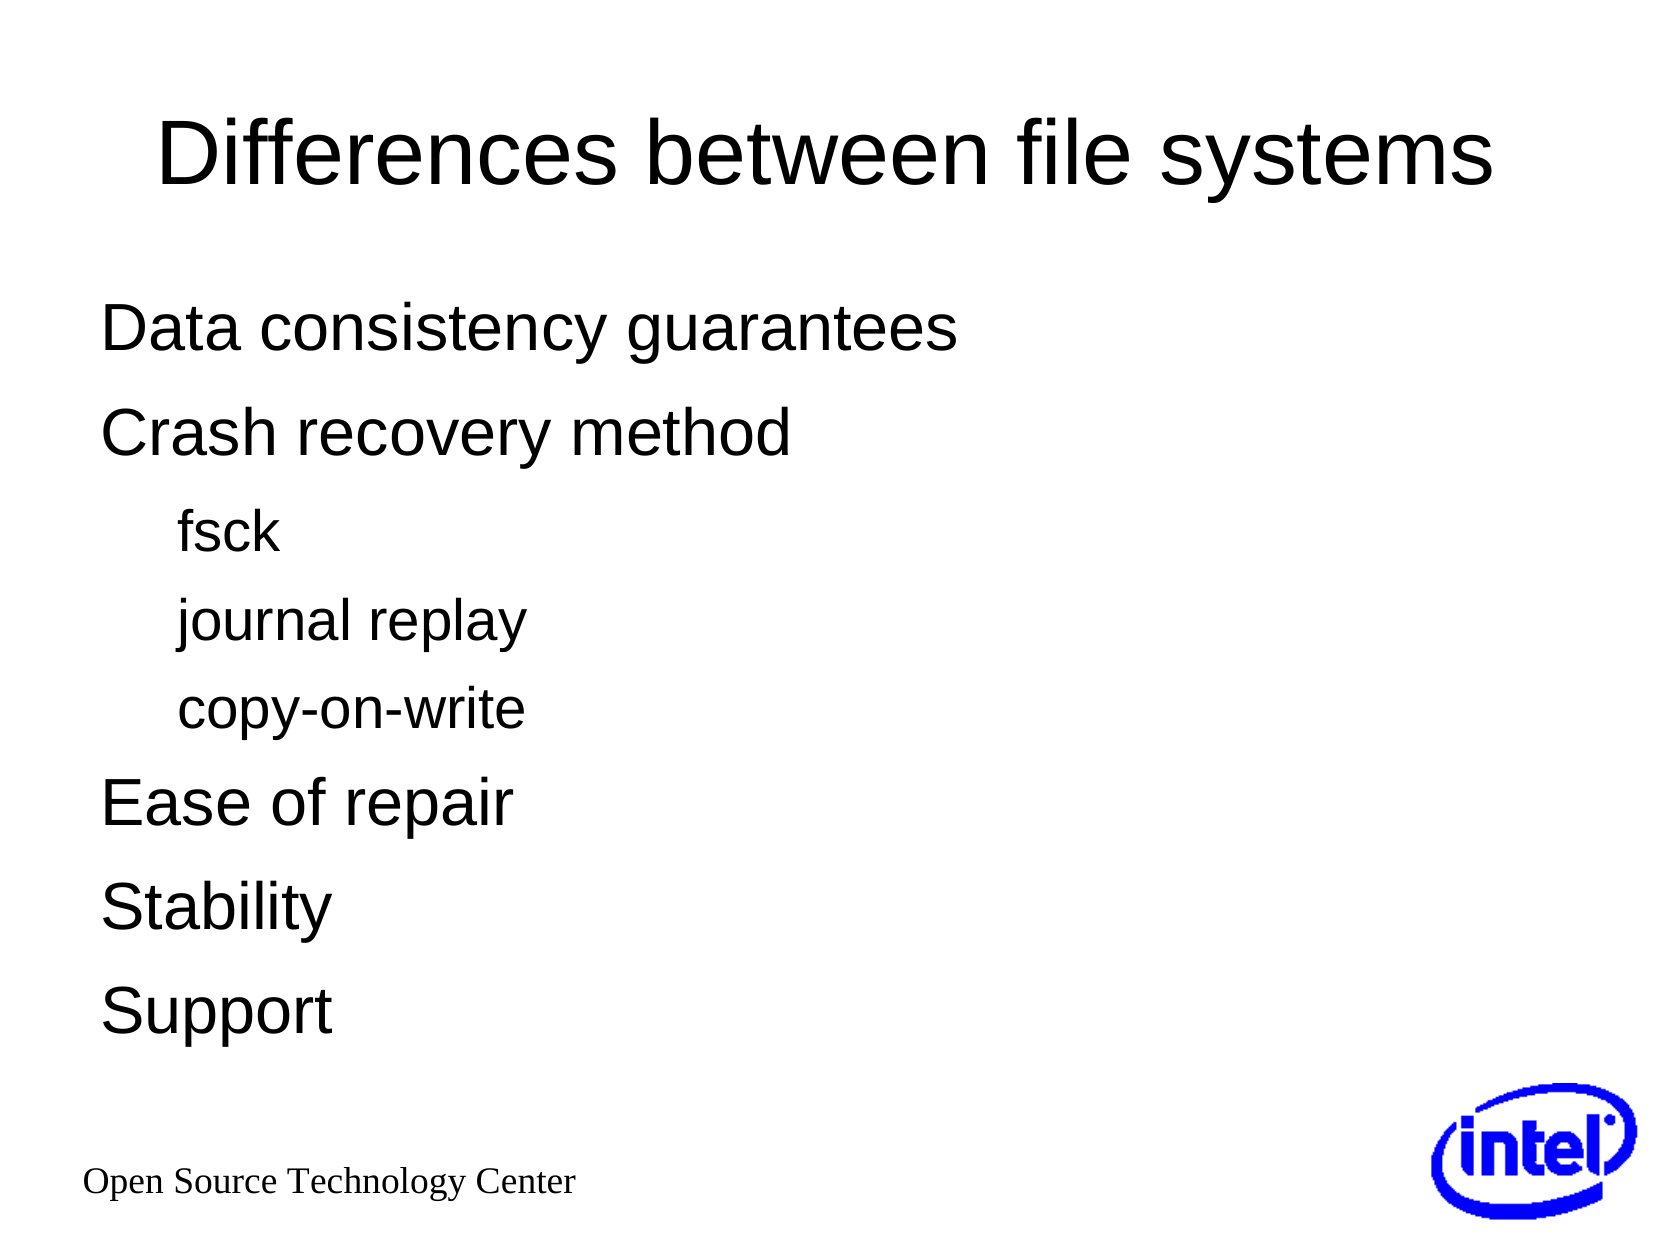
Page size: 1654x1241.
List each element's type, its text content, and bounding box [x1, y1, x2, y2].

list Data consistency guarantees Crash recovery method fsck journal replay copy-on-write Ease of repair Stability Support [82, 290, 1571, 1112]
title Differences between file systems [82, 49, 1571, 257]
picture [1430, 1083, 1639, 1223]
